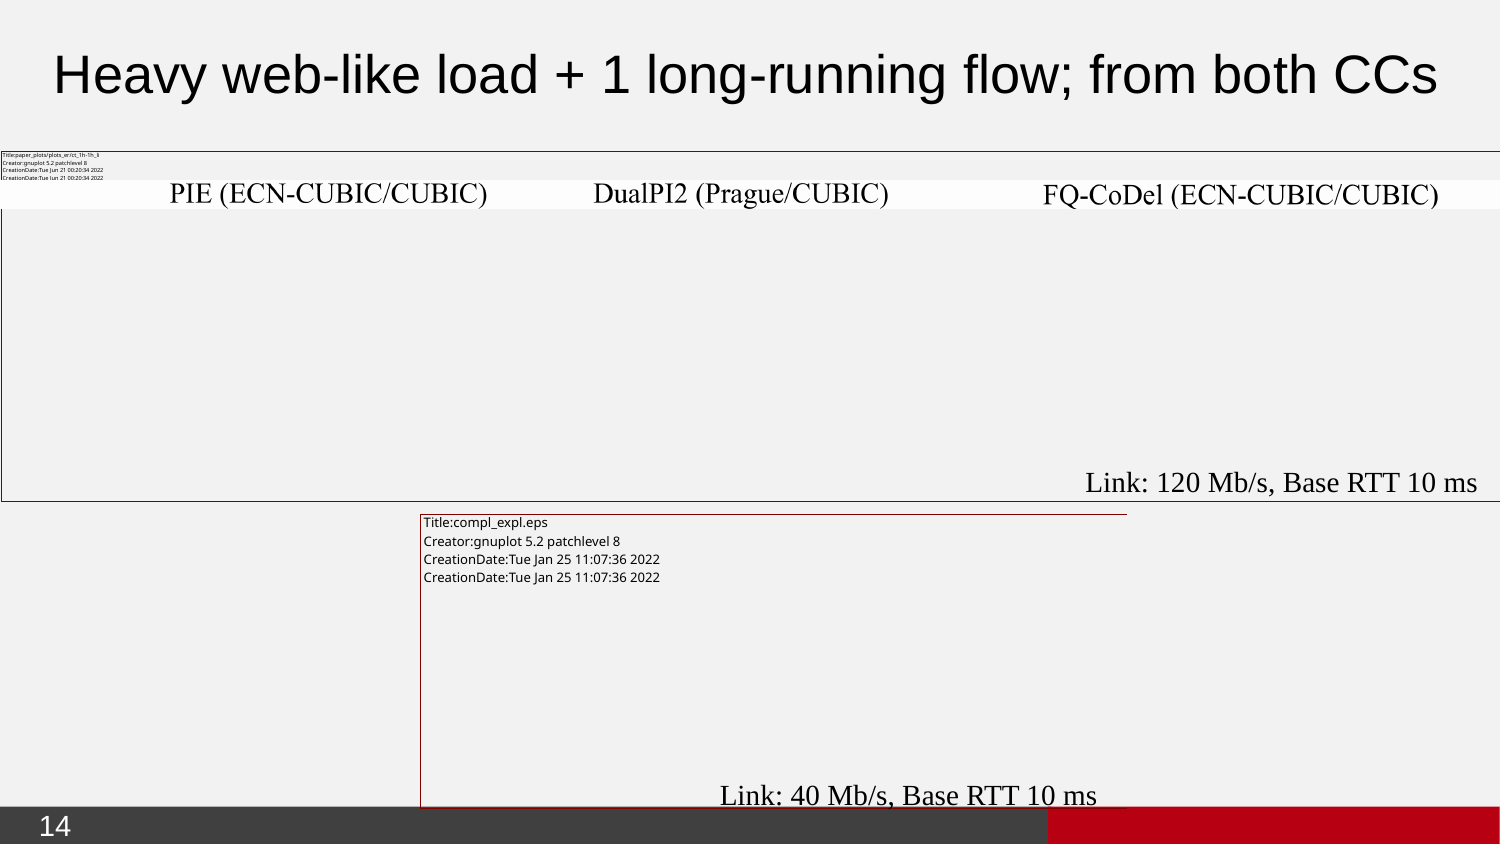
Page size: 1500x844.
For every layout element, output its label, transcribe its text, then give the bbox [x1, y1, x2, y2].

picture [0, 151, 1500, 502]
picture [419, 513, 1127, 809]
text_box Link: 120 Mb/s, Base RTT 10 ms [1070, 459, 1494, 507]
text_box Link: 40 Mb/s, Base RTT 10 ms [705, 772, 1113, 820]
title Heavy web-like load + 1 long-running flow; from both CCs [44, 0, 1450, 150]
